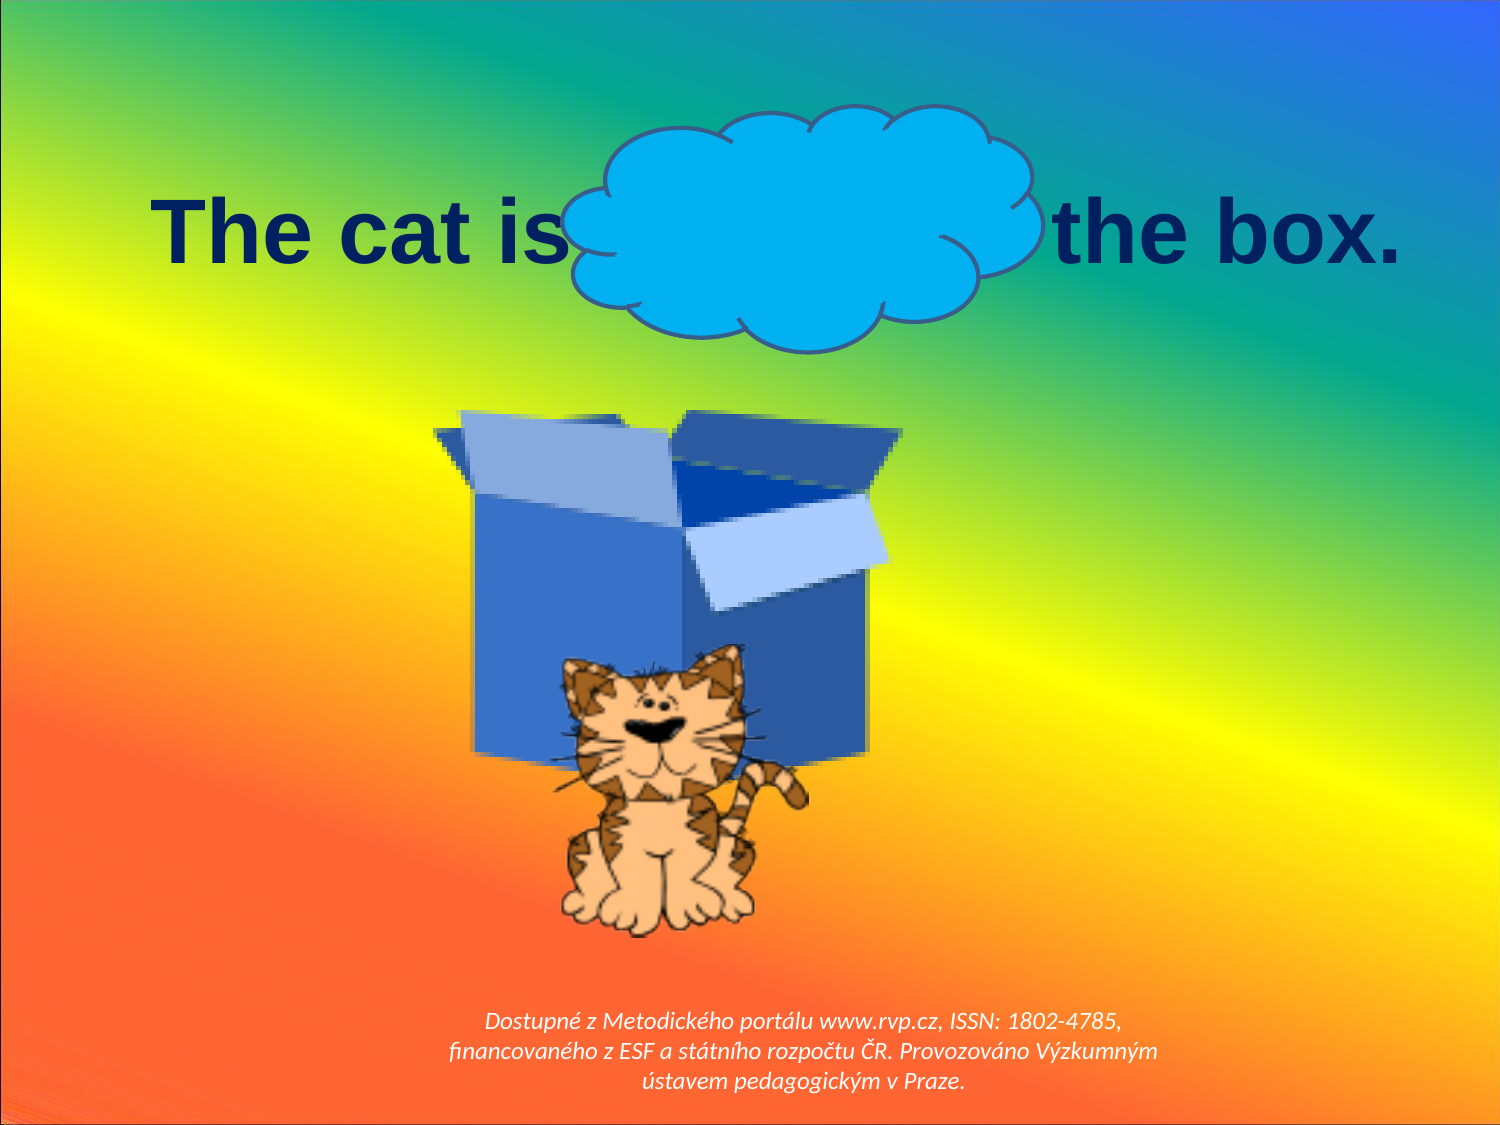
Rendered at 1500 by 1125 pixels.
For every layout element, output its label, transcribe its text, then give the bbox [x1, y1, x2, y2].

text_box The cat is in front of the box. [977, 163, 1419, 290]
text_box The cat is in front of the box. [135, 163, 608, 290]
text_box [562, 106, 1044, 353]
title [0, 316, 1465, 739]
picture [0, 0, 1500, 1125]
text_box Dostupné z Metodického portálu www.rvp.cz, ISSN: 1802-4785, financovaného z ESF a státního rozpočtu ČR. Provozováno Výzkumným ústavem pedagogickým v Praze. [421, 1019, 1187, 1080]
